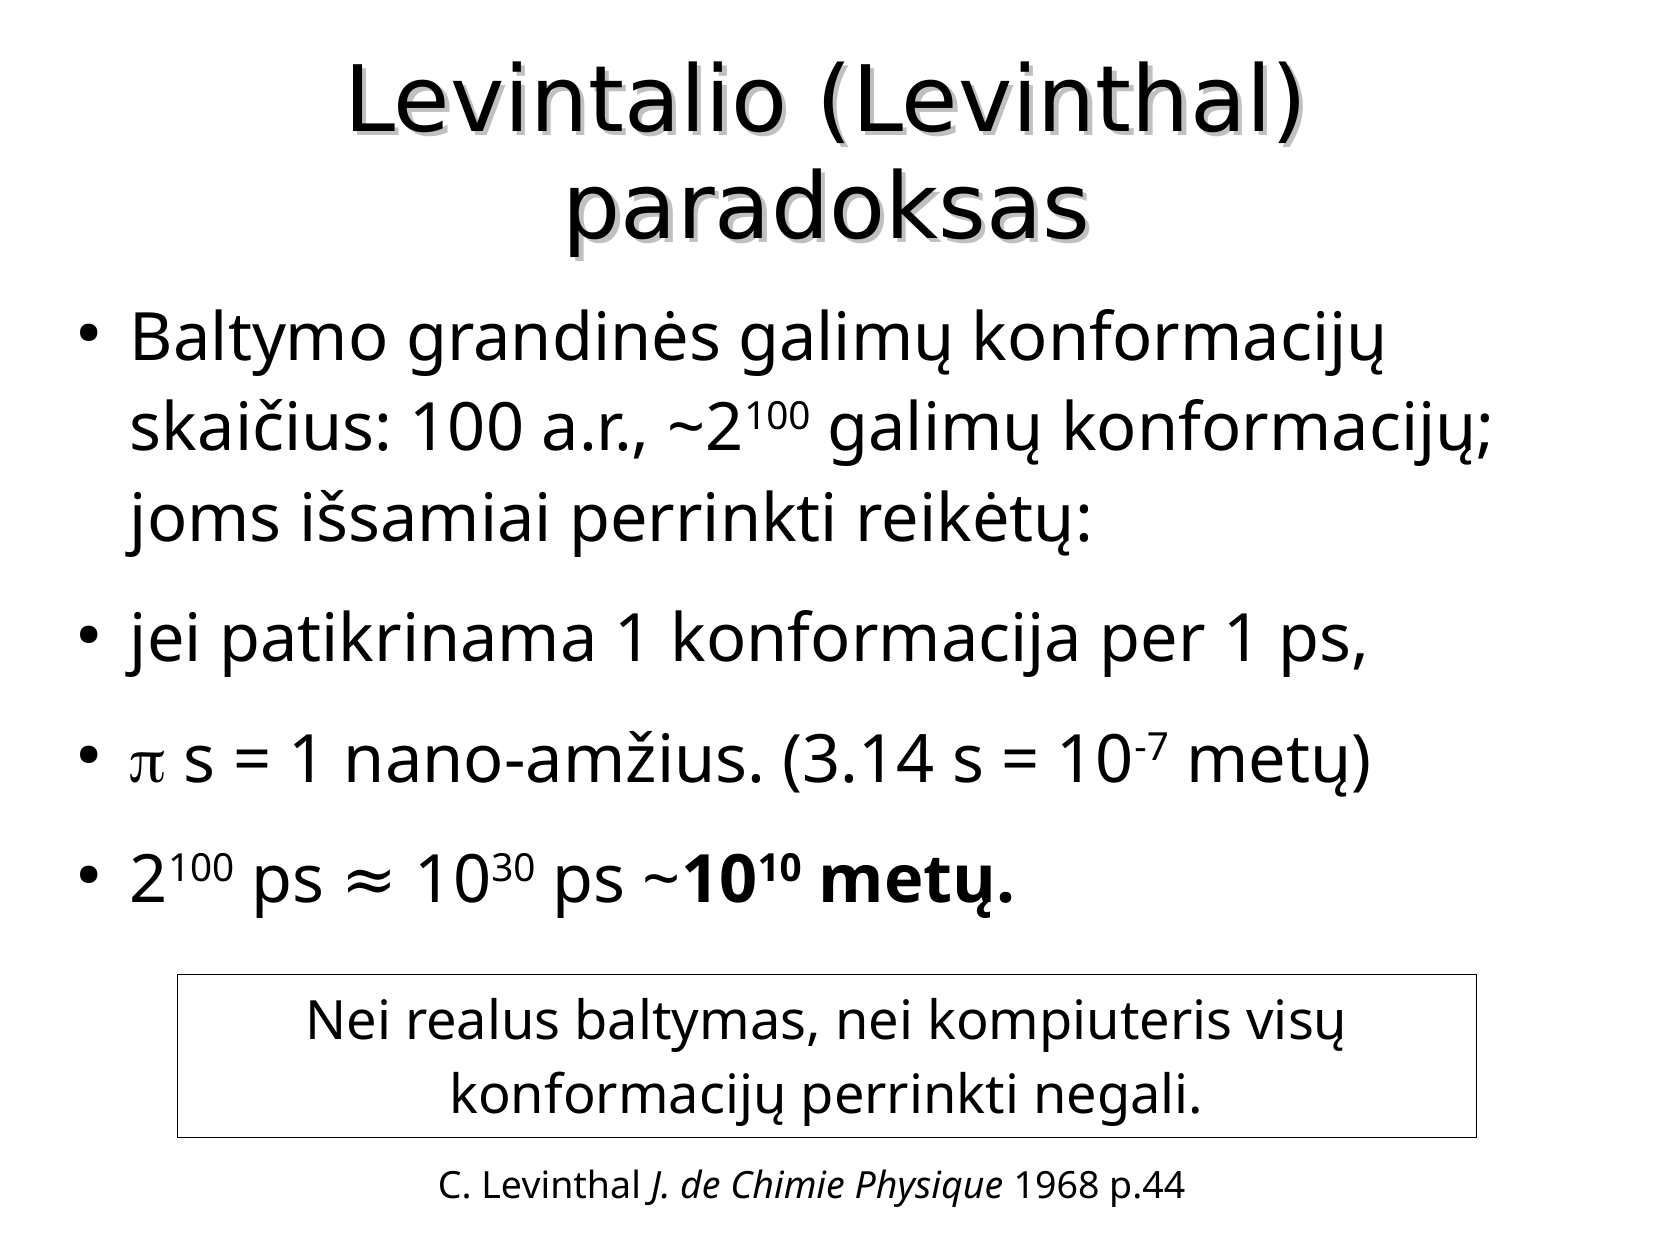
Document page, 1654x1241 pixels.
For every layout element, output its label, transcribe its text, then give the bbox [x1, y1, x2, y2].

text_box C. Levinthal J. de Chimie Physique 1968 p.44 [413, 1151, 1300, 1214]
list Baltymo grandinės galimų konformacijų skaičius: 100 a.r., ~2100 galimų konformacijų; joms išsamiai perrinkti reikėtų: jei patikrinama 1 konformacija per 1 ps,  s = 1 nano-amžius. (3.14 s = 10-7 metų) 2100 ps ≈ 1030 ps ~1010 metų. [59, 288, 1601, 975]
title Levintalio (Levinthal) paradoksas [82, 45, 1571, 261]
text_box Nei realus baltymas, nei kompiuteris visų konformacijų perrinkti negali. [177, 974, 1477, 1121]
